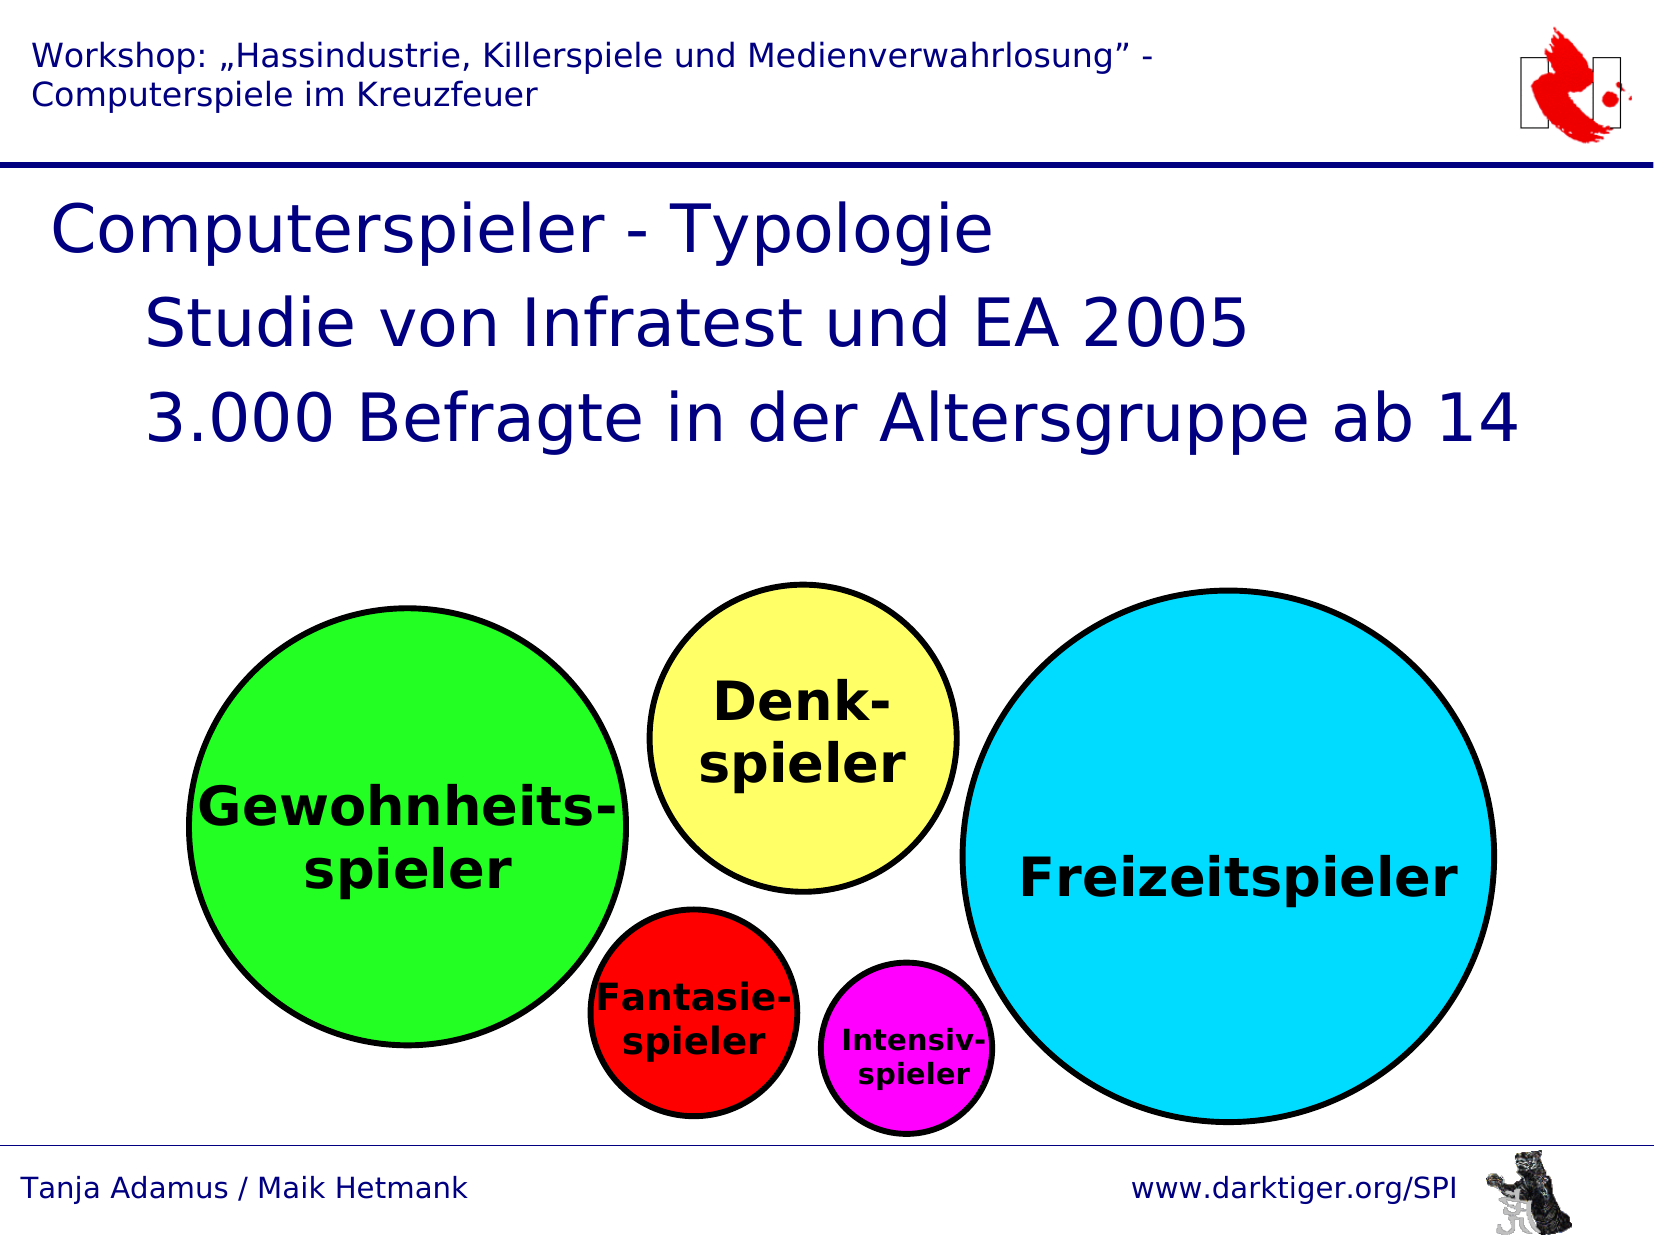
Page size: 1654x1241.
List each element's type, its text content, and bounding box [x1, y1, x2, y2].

text_box Studie von Infratest und EA 2005 [129, 277, 1607, 371]
text_box [600, 909, 788, 968]
text_box Intensiv- spieler [826, 1015, 1054, 1106]
text_box [827, 962, 986, 1015]
text_box Denk- spieler [683, 662, 922, 804]
text_box [843, 1106, 970, 1134]
text_box Fantasie- spieler [580, 968, 808, 1071]
text_box [197, 608, 618, 767]
text_box Gewohnheits- spieler [183, 767, 633, 909]
text_box [205, 909, 610, 1046]
text_box Workshop: „Hassindustrie, Killerspiele und Medienverwahrlosung” - Computerspiele im Kreuzfeuer [16, 29, 1418, 178]
text_box 3.000 Befragte in der Altersgruppe ab 14 [129, 372, 1607, 465]
text_box Freizeitspieler [1003, 838, 1474, 917]
text_box [820, 1019, 826, 1078]
text_box Computerspieler - Typologie [35, 183, 1512, 276]
text_box [649, 584, 957, 892]
text_box [962, 590, 1495, 1123]
picture [1486, 1150, 1572, 1235]
text_box [608, 1071, 780, 1117]
picture [1503, 16, 1632, 148]
